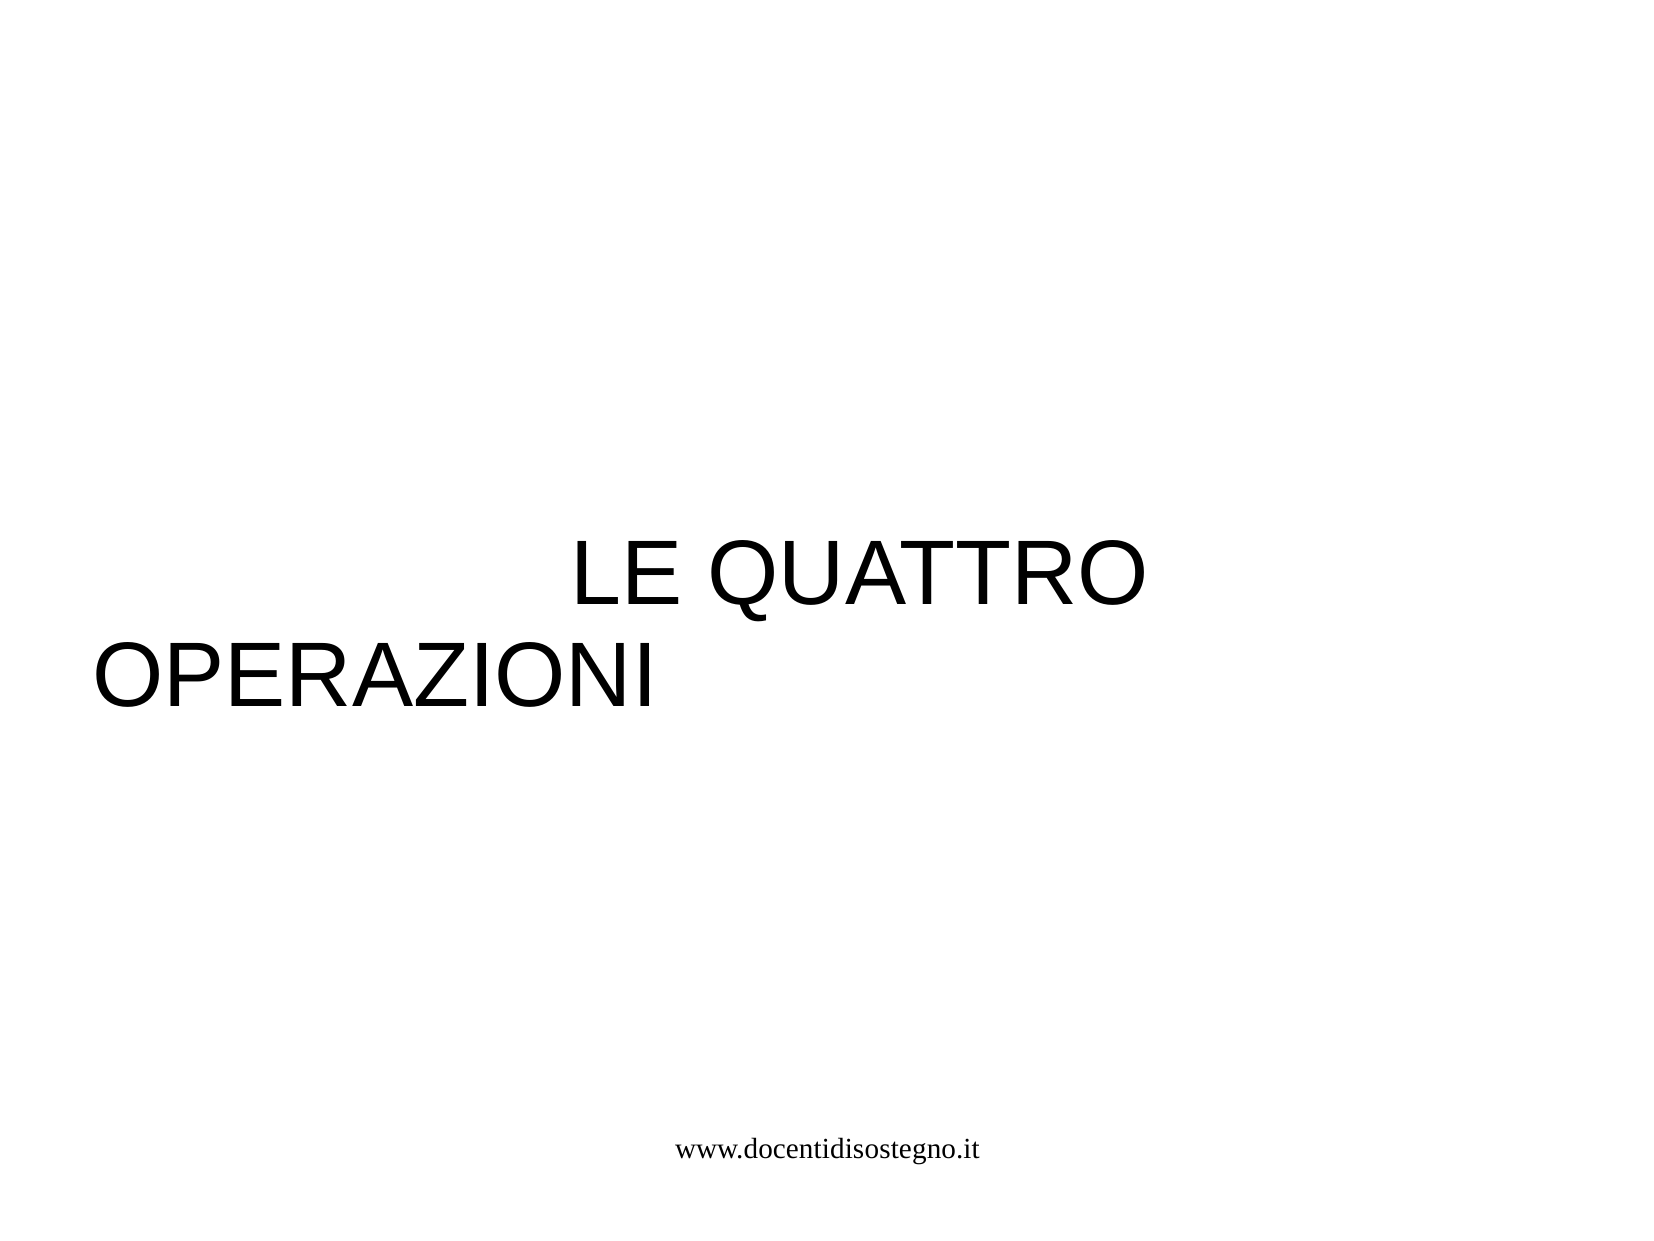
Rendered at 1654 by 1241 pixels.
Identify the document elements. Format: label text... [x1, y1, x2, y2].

text_box LE QUATTRO OPERAZIONI [0, 513, 1445, 815]
text_box www.docentidisostegno.it [565, 1129, 1090, 1216]
